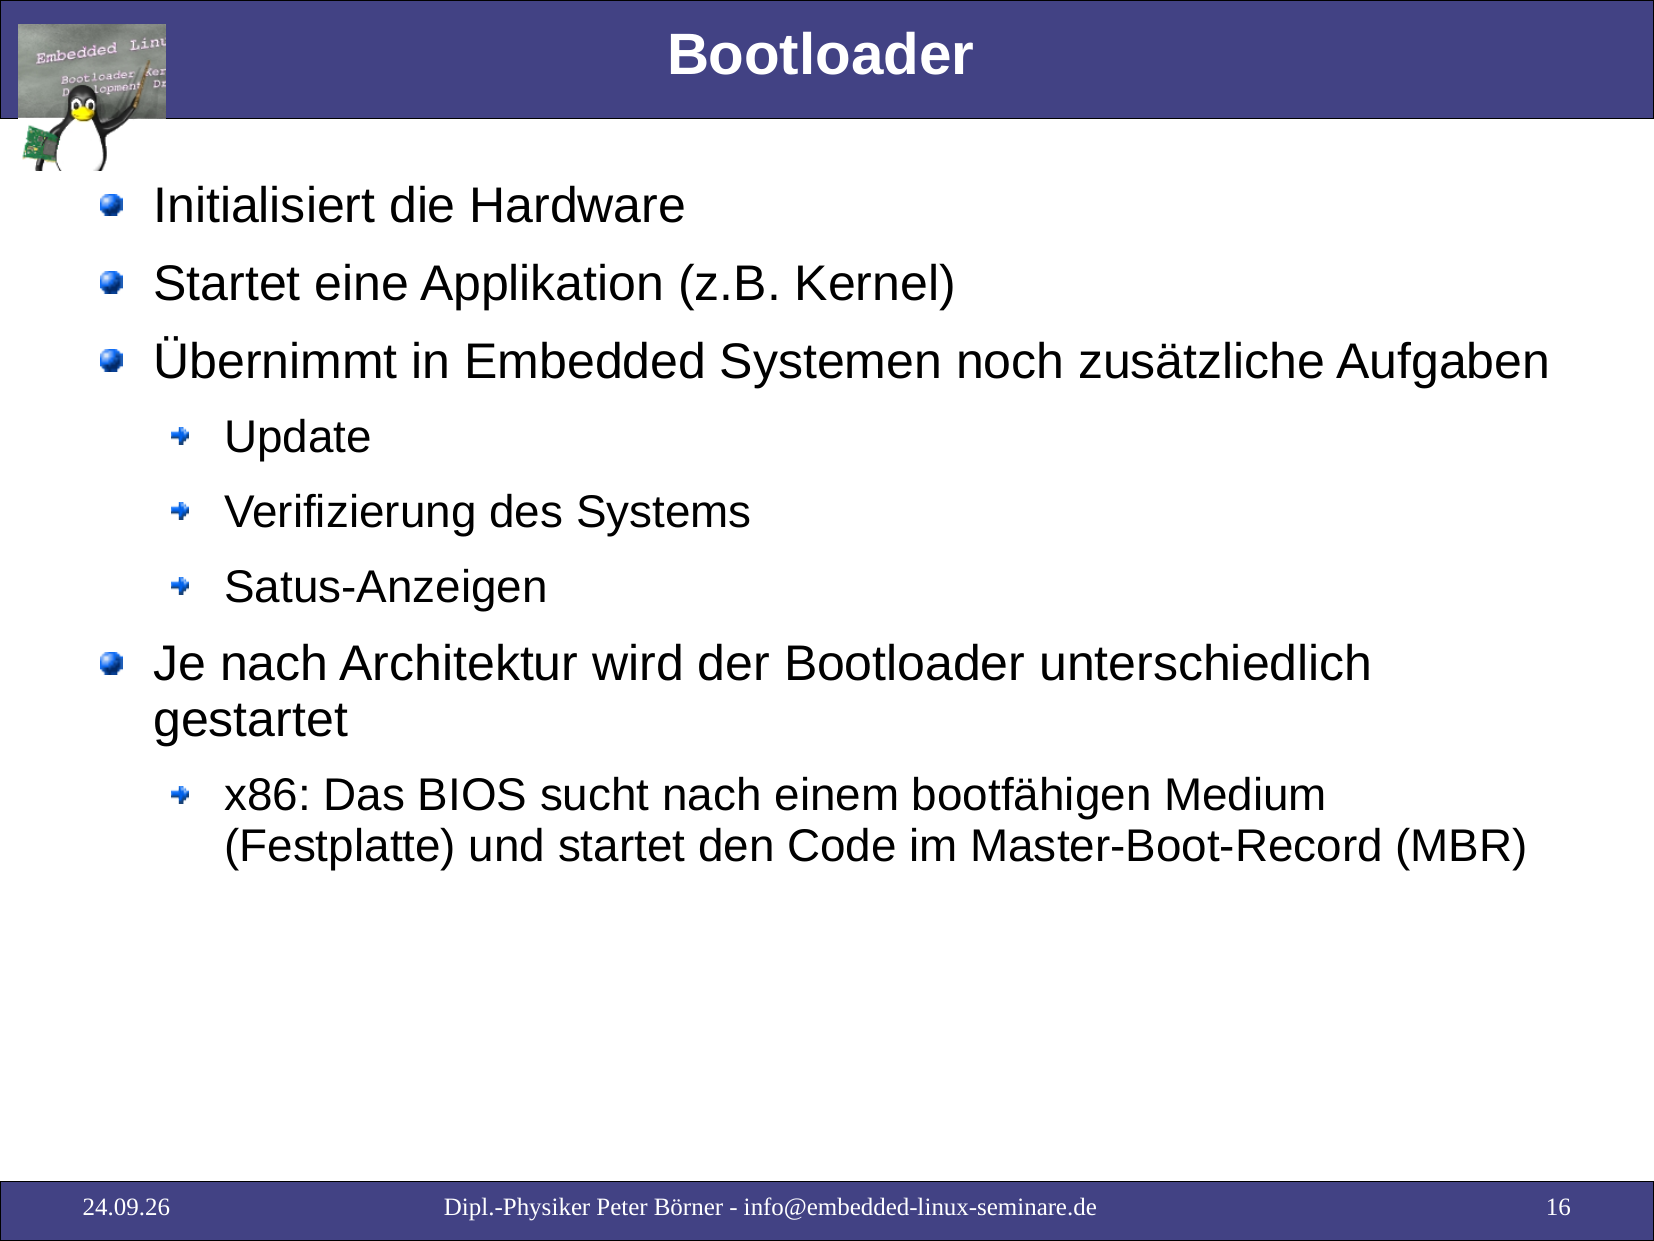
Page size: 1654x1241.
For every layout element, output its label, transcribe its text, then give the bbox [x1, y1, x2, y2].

title Bootloader [76, 19, 1565, 89]
picture [18, 24, 166, 171]
list Initialisiert die Hardware Startet eine Applikation (z.B. Kernel) Übernimmt in Embedded Systemen noch zusätzliche Aufgaben Update Verifizierung des Systems Satus-Anzeigen Je nach Architektur wird der Bootloader unterschiedlich gestartet x86: Das BIOS sucht nach einem bootfähigen Medium (Festplatte) und startet den Code im Master-Boot-Record (MBR) [82, 177, 1571, 1149]
